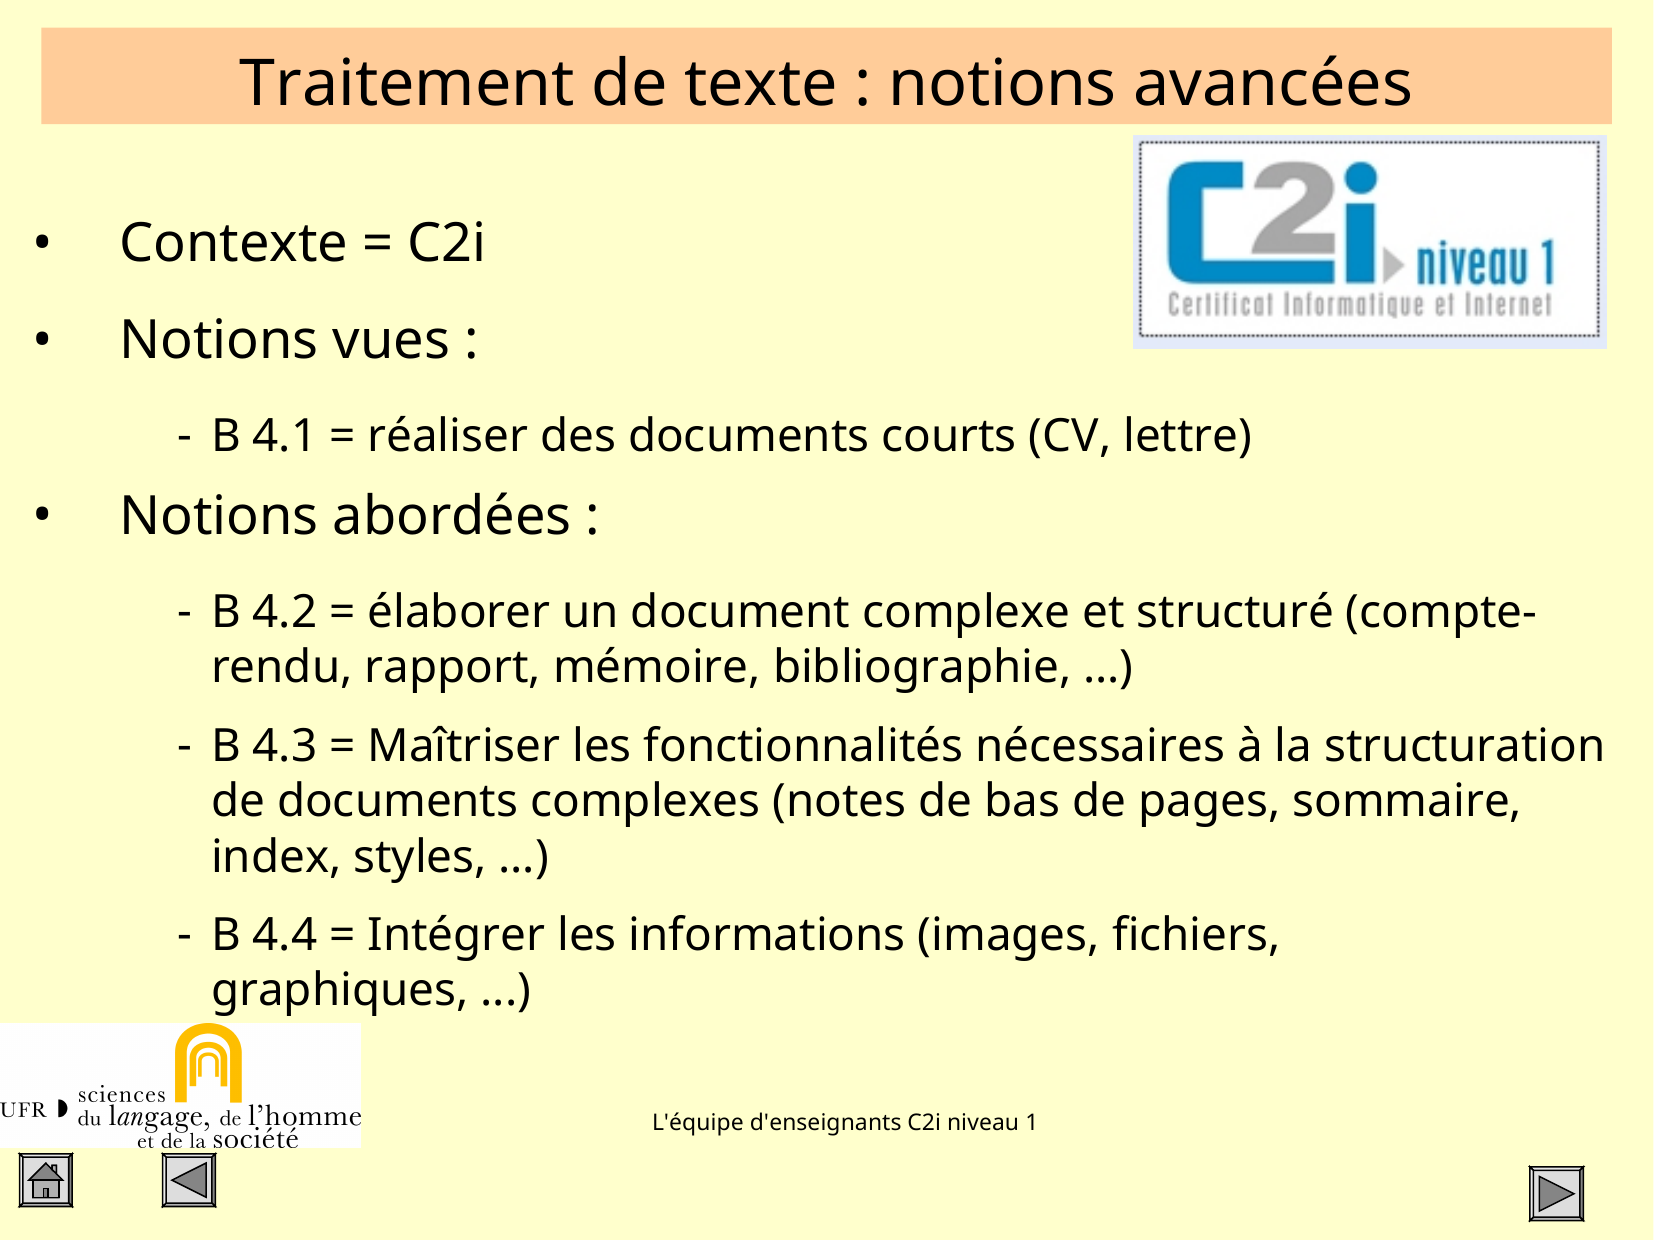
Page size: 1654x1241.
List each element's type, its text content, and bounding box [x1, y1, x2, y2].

title Traitement de texte : notions avancées [41, 27, 1612, 125]
list Contexte = C2i Notions vues : B 4.1 = réaliser des documents courts (CV, lettre) Notions abordées : B 4.2 = élaborer un document complexe et structuré (compte-rendu, rapport, mémoire, bibliographie, …) B 4.3 = Maîtriser les fonctionnalités nécessaires à la structuration de documents complexes (notes de bas de pages, sommaire, index, styles, …) B 4.4 = Intégrer les informations (images, fichiers, graphiques, ...) [32, 206, 1609, 1090]
picture [0, 1023, 361, 1148]
picture [1133, 135, 1607, 349]
